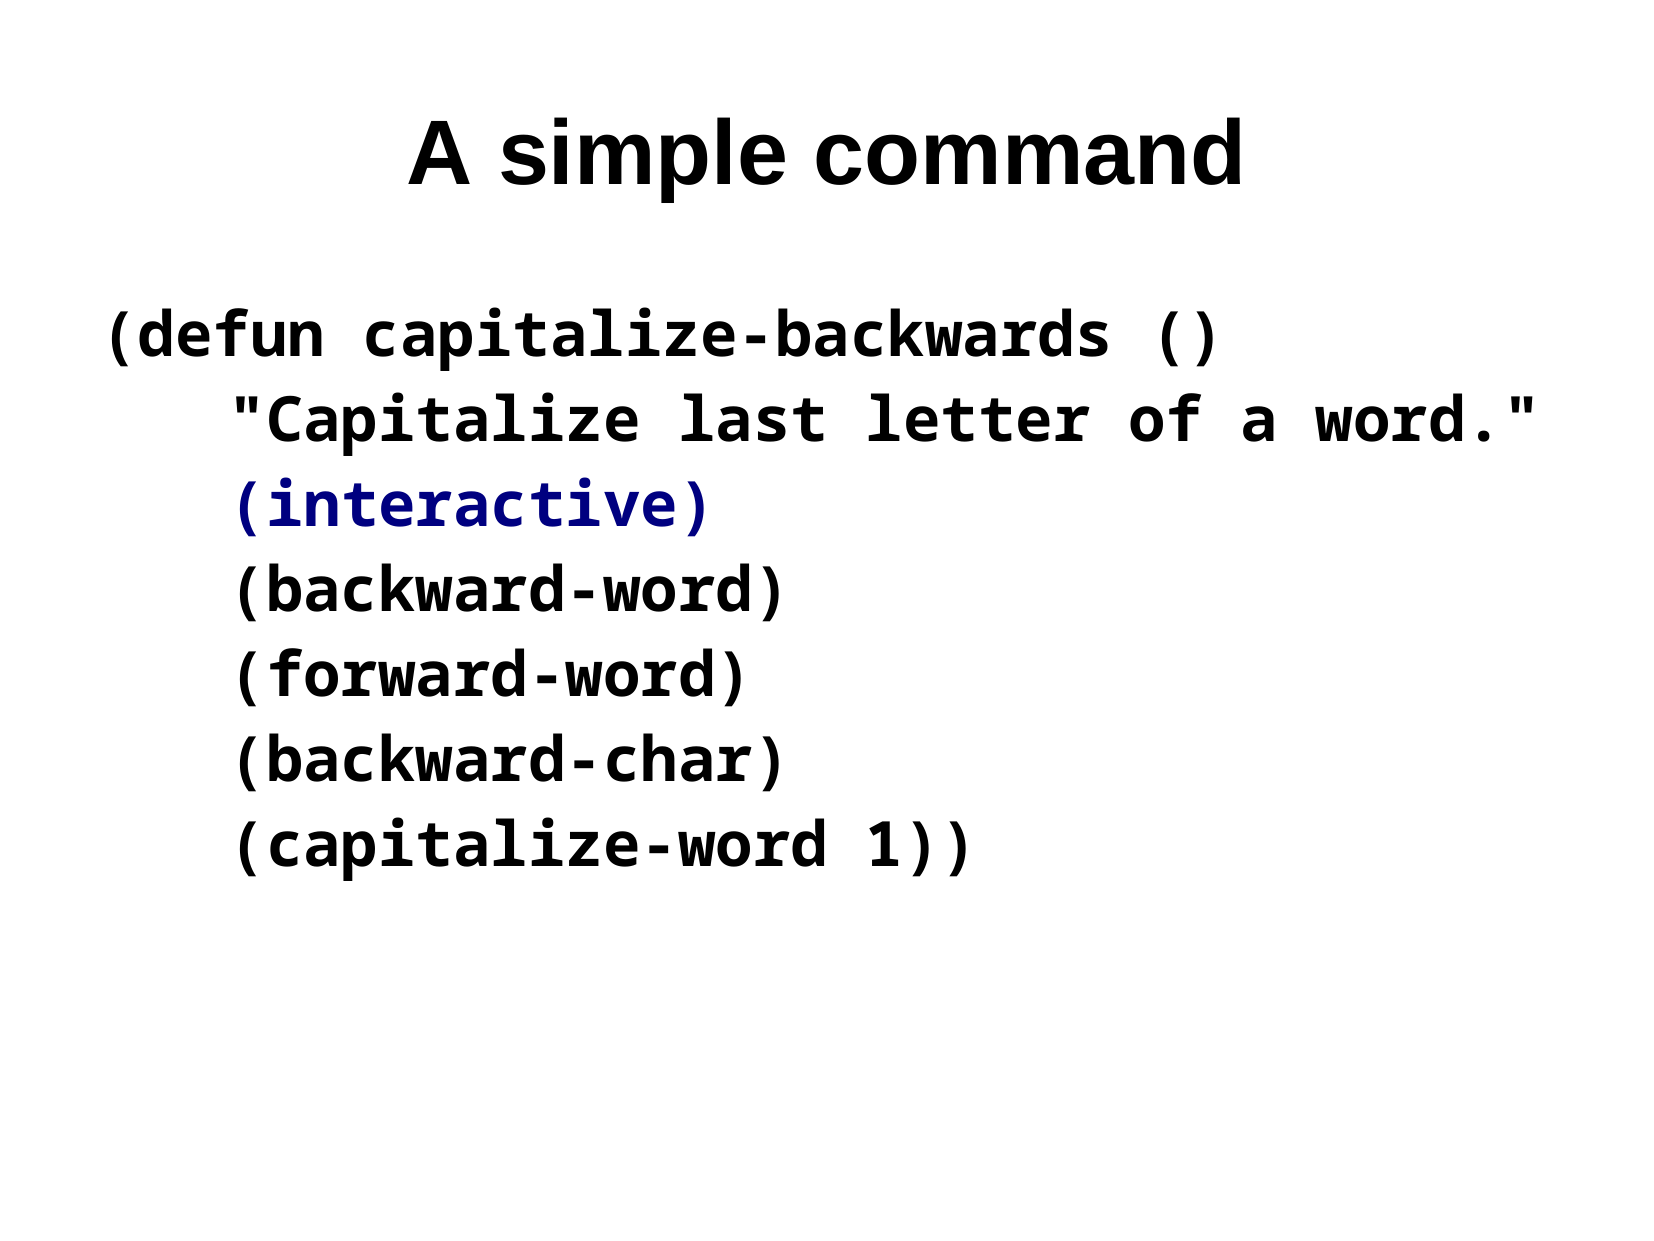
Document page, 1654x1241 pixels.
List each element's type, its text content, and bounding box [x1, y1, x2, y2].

list (defun capitalize-backwards () "Capitalize last letter of a word." (interactive) (backward-word) (forward-word) (backward-char) (capitalize-word 1)) [82, 290, 1571, 1094]
title A simple command [82, 56, 1571, 250]
